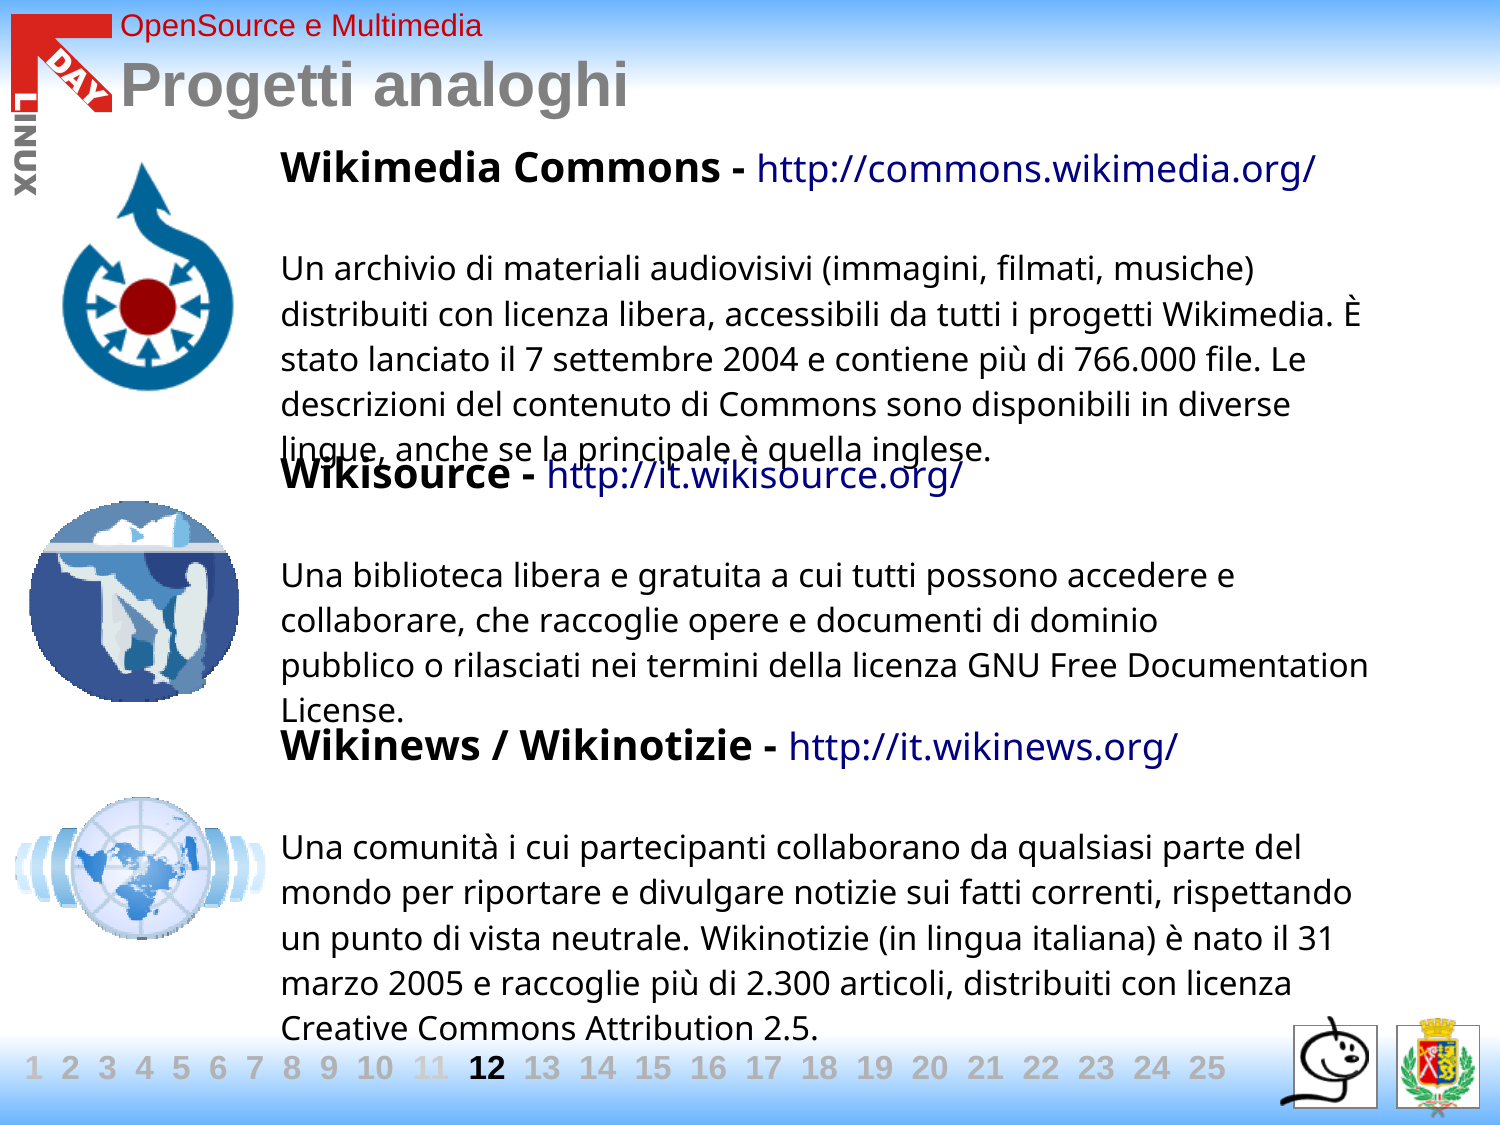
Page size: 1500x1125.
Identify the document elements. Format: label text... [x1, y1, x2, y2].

text_box OpenSource e Multimedia [120, 7, 1479, 43]
text_box 1 2 3 4 5 6 7 8 9 10 11 12 13 14 15 16 17 18 19 20 21 22 23 24 25 [24, 1049, 1267, 1087]
picture [15, 797, 265, 940]
picture [29, 501, 239, 702]
text_box Wikinews / Wikinotizie - http://it.wikinews.org/ Una comunità i cui partecipanti collaborano da qualsiasi parte del mondo per riportare e divulgare notizie sui fatti correnti, rispettando un punto di vista neutrale. Wikinotizie (in lingua italiana) è nato il 31 marzo 2005 e raccoglie più di 2.300 articoli, distribuiti con licenza Creative Commons Attribution 2.5. [265, 708, 1418, 1000]
picture [1401, 1018, 1475, 1118]
text_box [0, 0, 1500, 91]
text_box Wikisource - http://it.wikisource.org/ Una biblioteca libera e gratuita a cui tutti possono accedere e collaborare, che raccoglie opere e documenti di dominio pubblico o rilasciati nei termini della licenza GNU Free Documentation License. [265, 436, 1418, 690]
text_box Wikimedia Commons - http://commons.wikimedia.org/ Un archivio di materiali audiovisivi (immagini, filmati, musiche) distribuiti con licenza libera, accessibili da tutti i progetti Wikimedia. È stato lanciato il 7 settembre 2004 e contiene più di 766.000 file. Le descrizioni del contenuto di Commons sono disponibili in diverse lingue, anche se la principale è quella inglese. [265, 129, 1418, 421]
text_box [0, 1025, 1500, 1125]
text_box [719, 1034, 729, 1038]
picture [1280, 1016, 1369, 1106]
text_box [525, 1034, 535, 1038]
text_box [443, 1034, 453, 1038]
picture [11, 14, 237, 396]
text_box Progetti analoghi [120, 50, 1479, 120]
